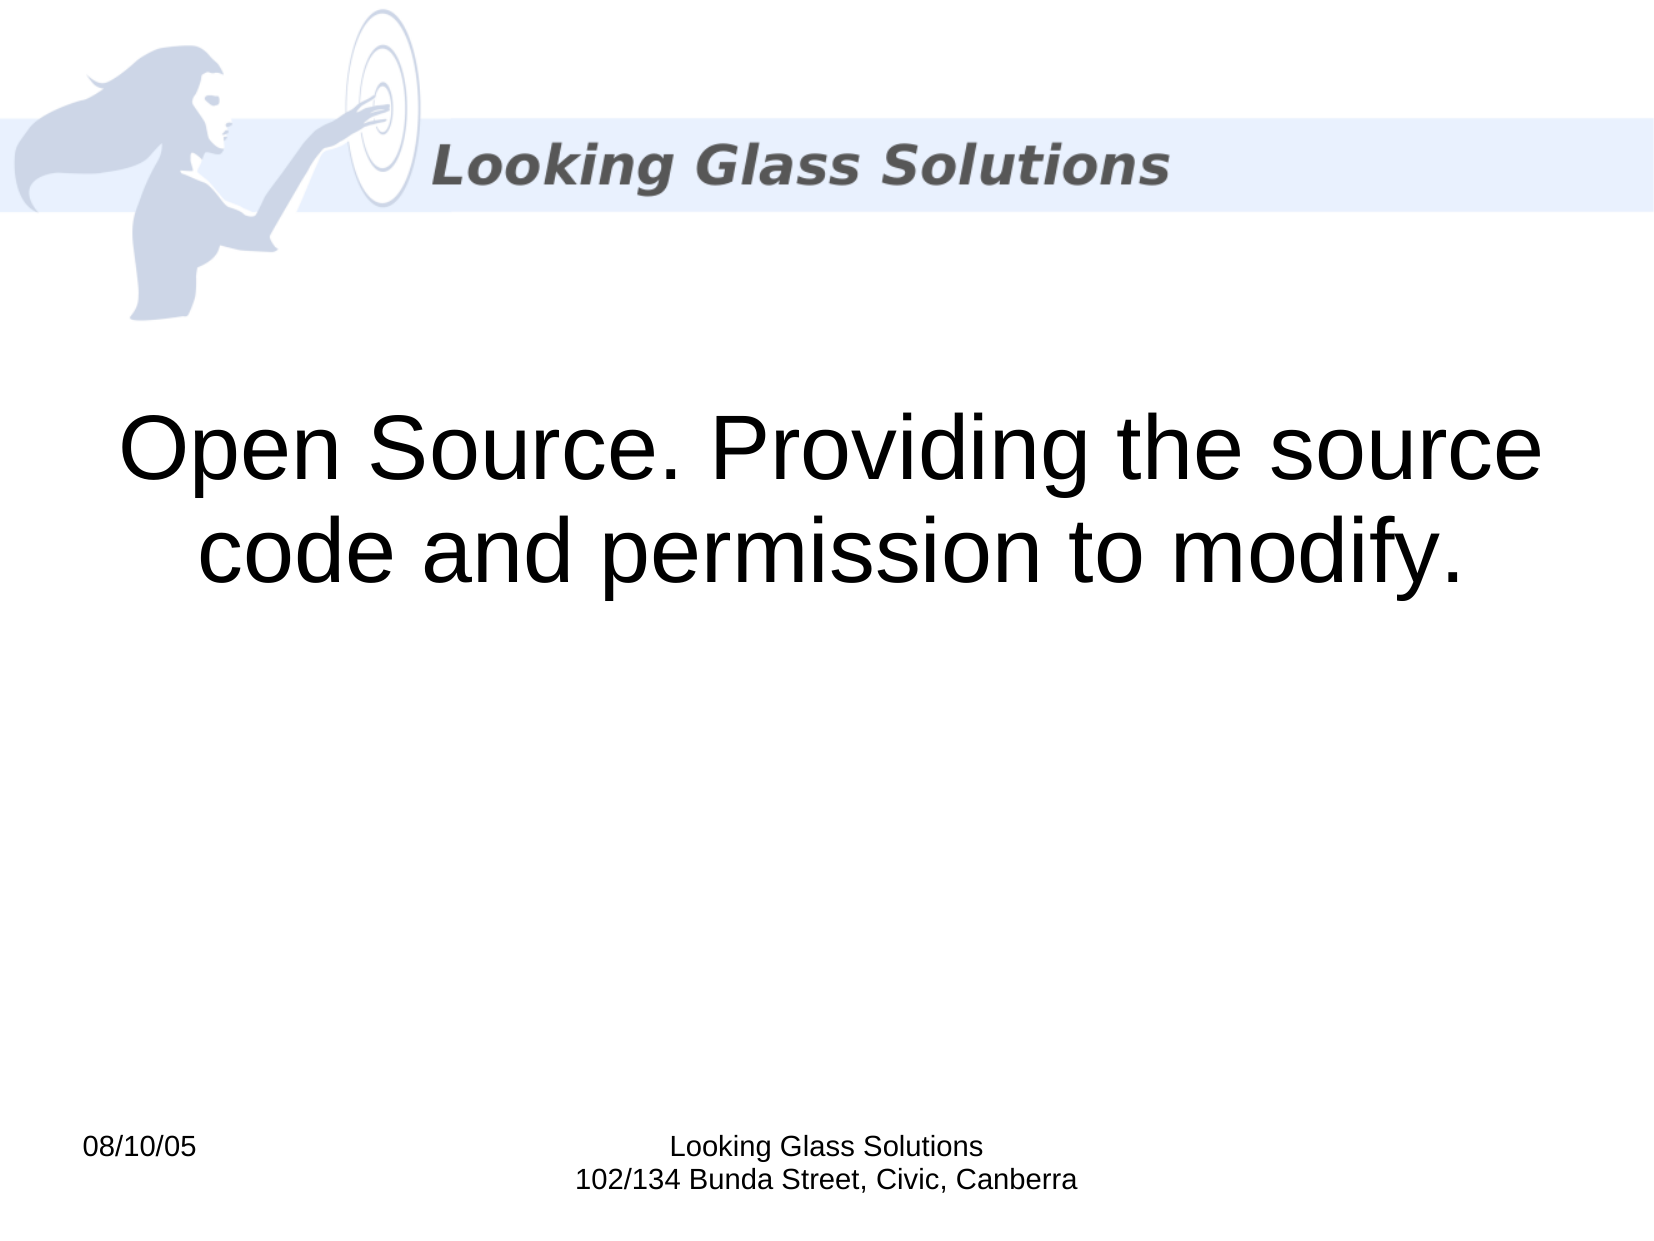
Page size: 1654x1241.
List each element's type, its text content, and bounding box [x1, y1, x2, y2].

picture [0, 0, 1654, 325]
title Open Source. Providing the source code and permission to modify. [88, 395, 1577, 603]
